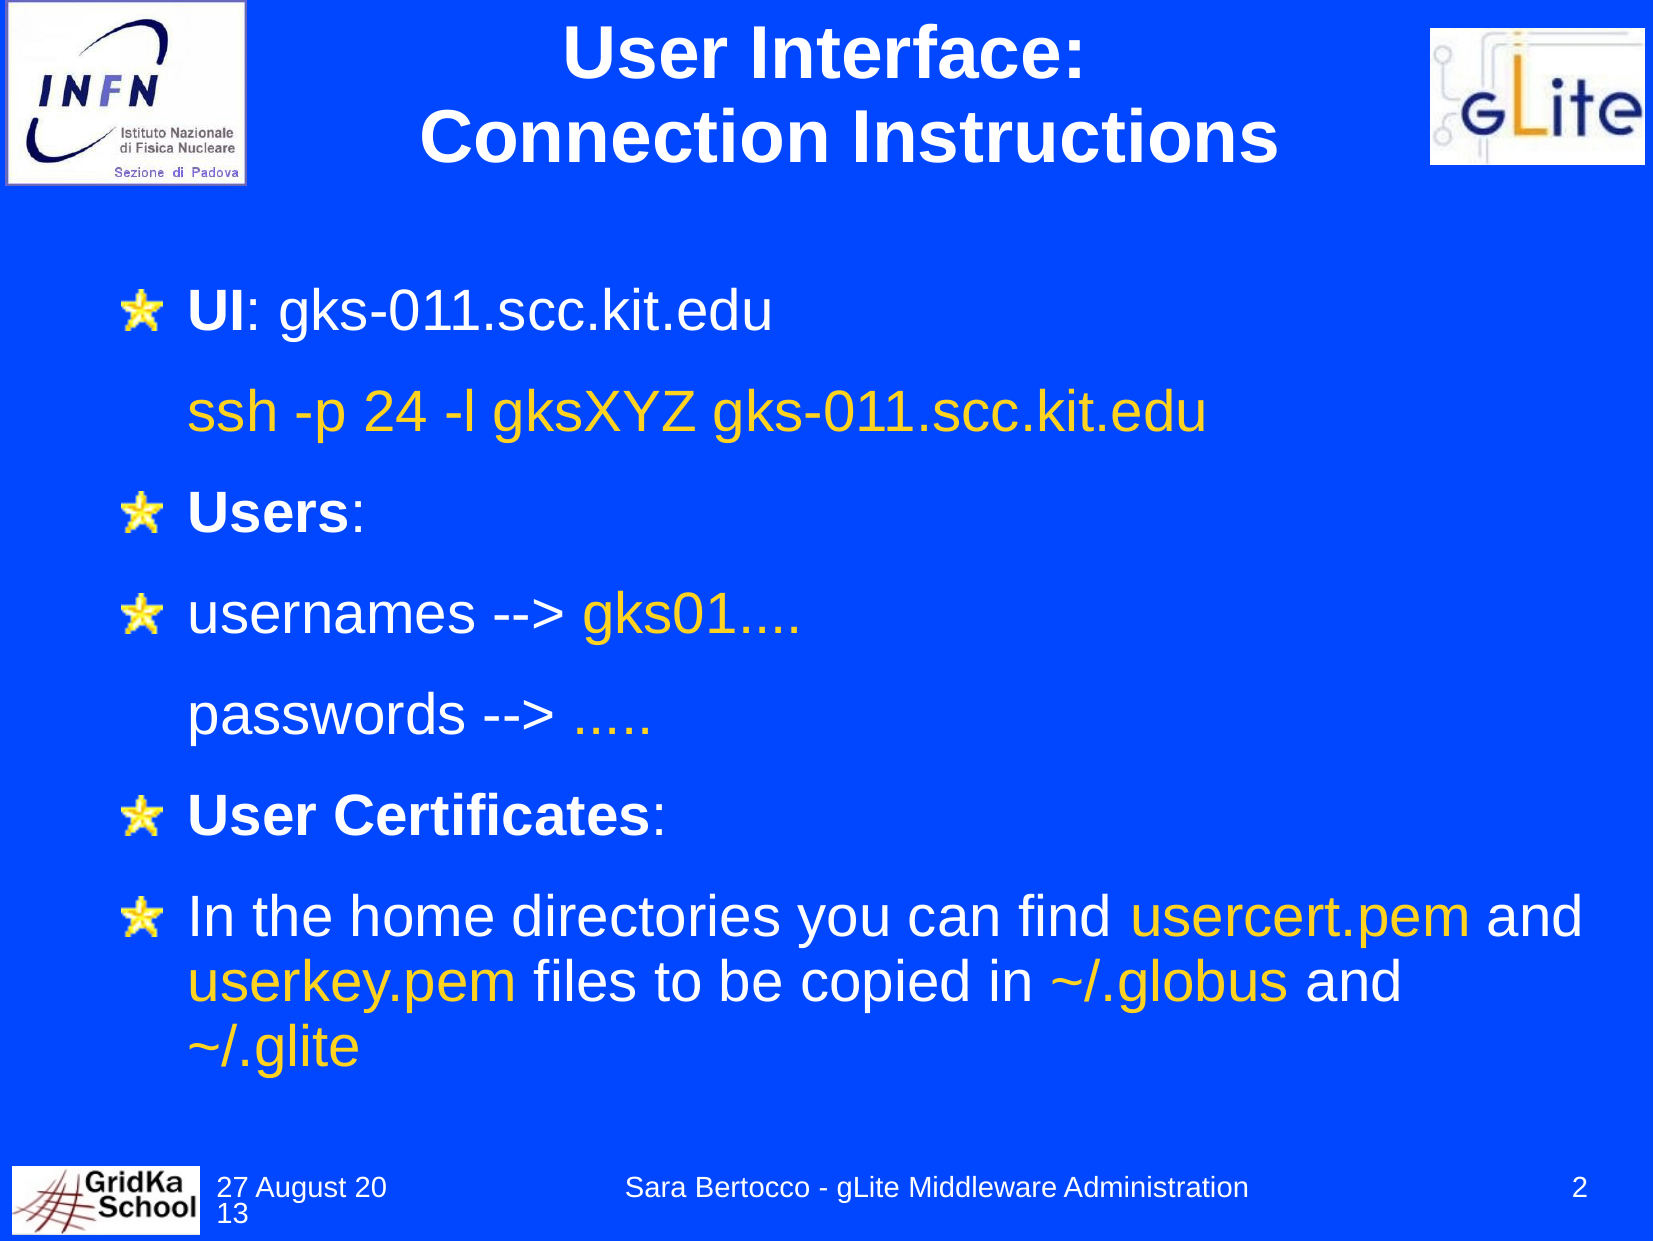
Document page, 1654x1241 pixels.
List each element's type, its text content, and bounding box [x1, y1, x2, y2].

title User Interface: Connection Instructions [0, 5, 5, 184]
picture [1430, 28, 1645, 165]
title User Interface: Connection Instructions [247, 5, 1645, 184]
picture [12, 1166, 200, 1235]
text_box UI: gks-011.scc.kit.edu ssh -p 24 -l gksXYZ gks-011.scc.kit.edu Users: usernames --> gks01.... passwords --> ..... User Certificates: In the home directories you can find usercert.pem and userkey.pem files to be copied in ~/.globus and ~/.glite [106, 270, 1603, 1087]
picture [5, 0, 247, 186]
